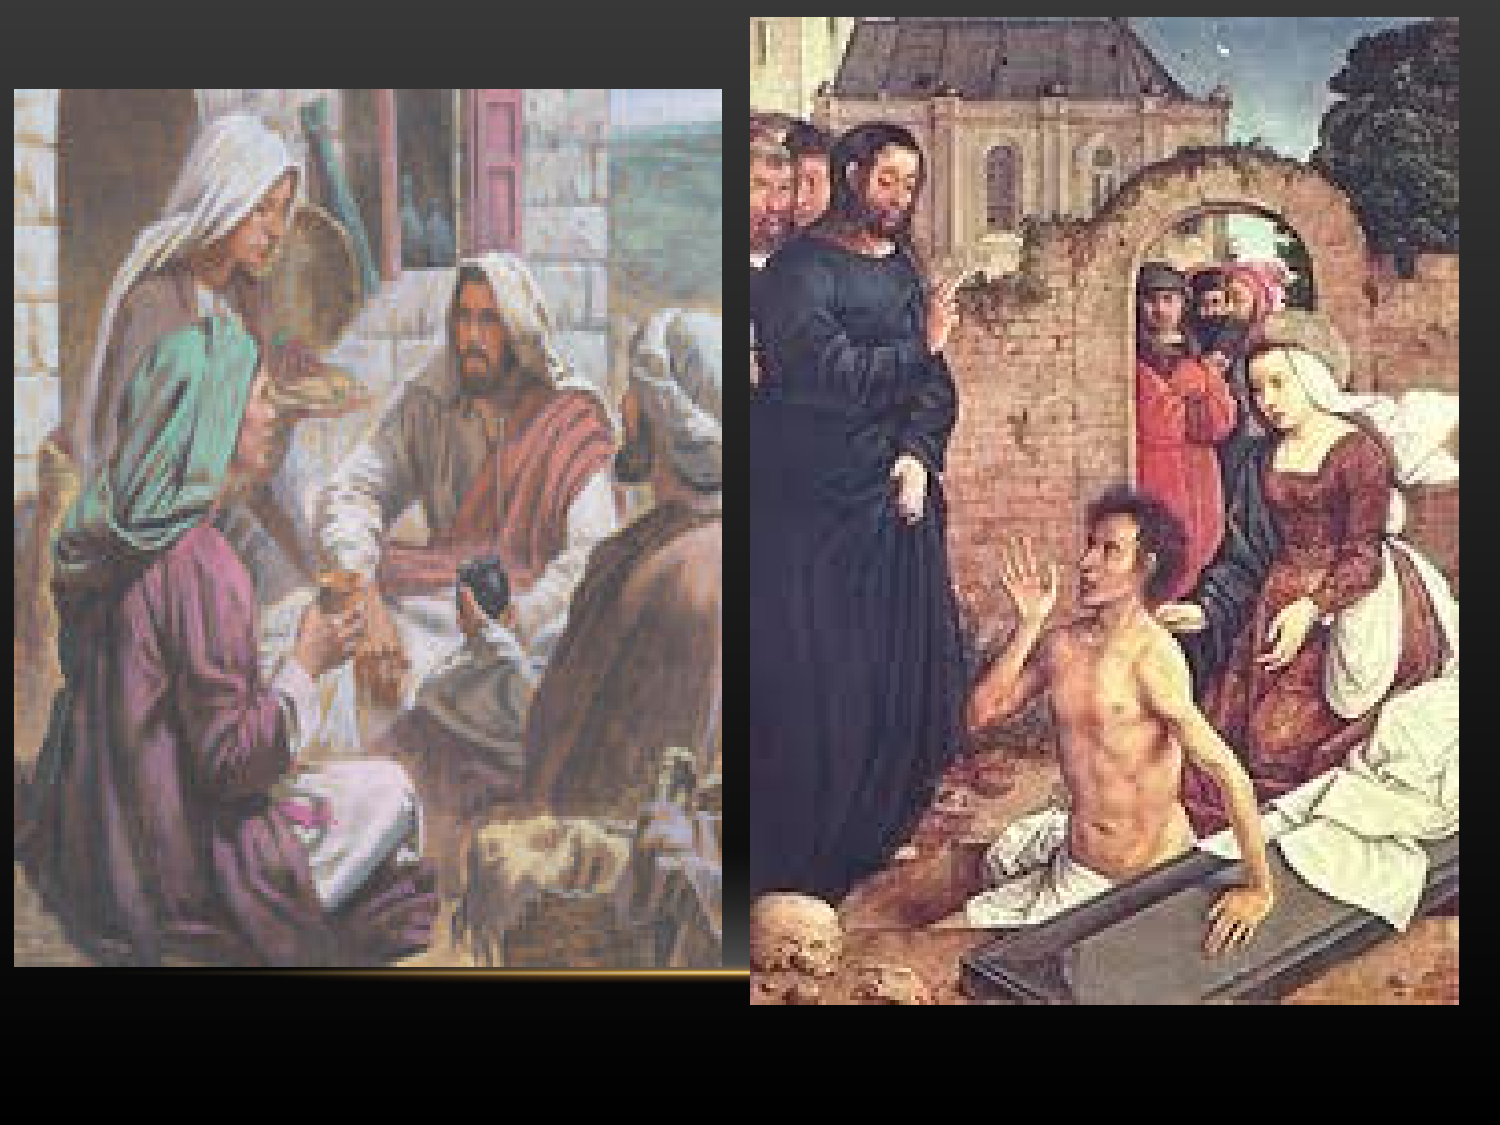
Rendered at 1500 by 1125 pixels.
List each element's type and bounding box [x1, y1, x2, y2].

picture [14, 90, 722, 967]
picture [750, 17, 1459, 1005]
